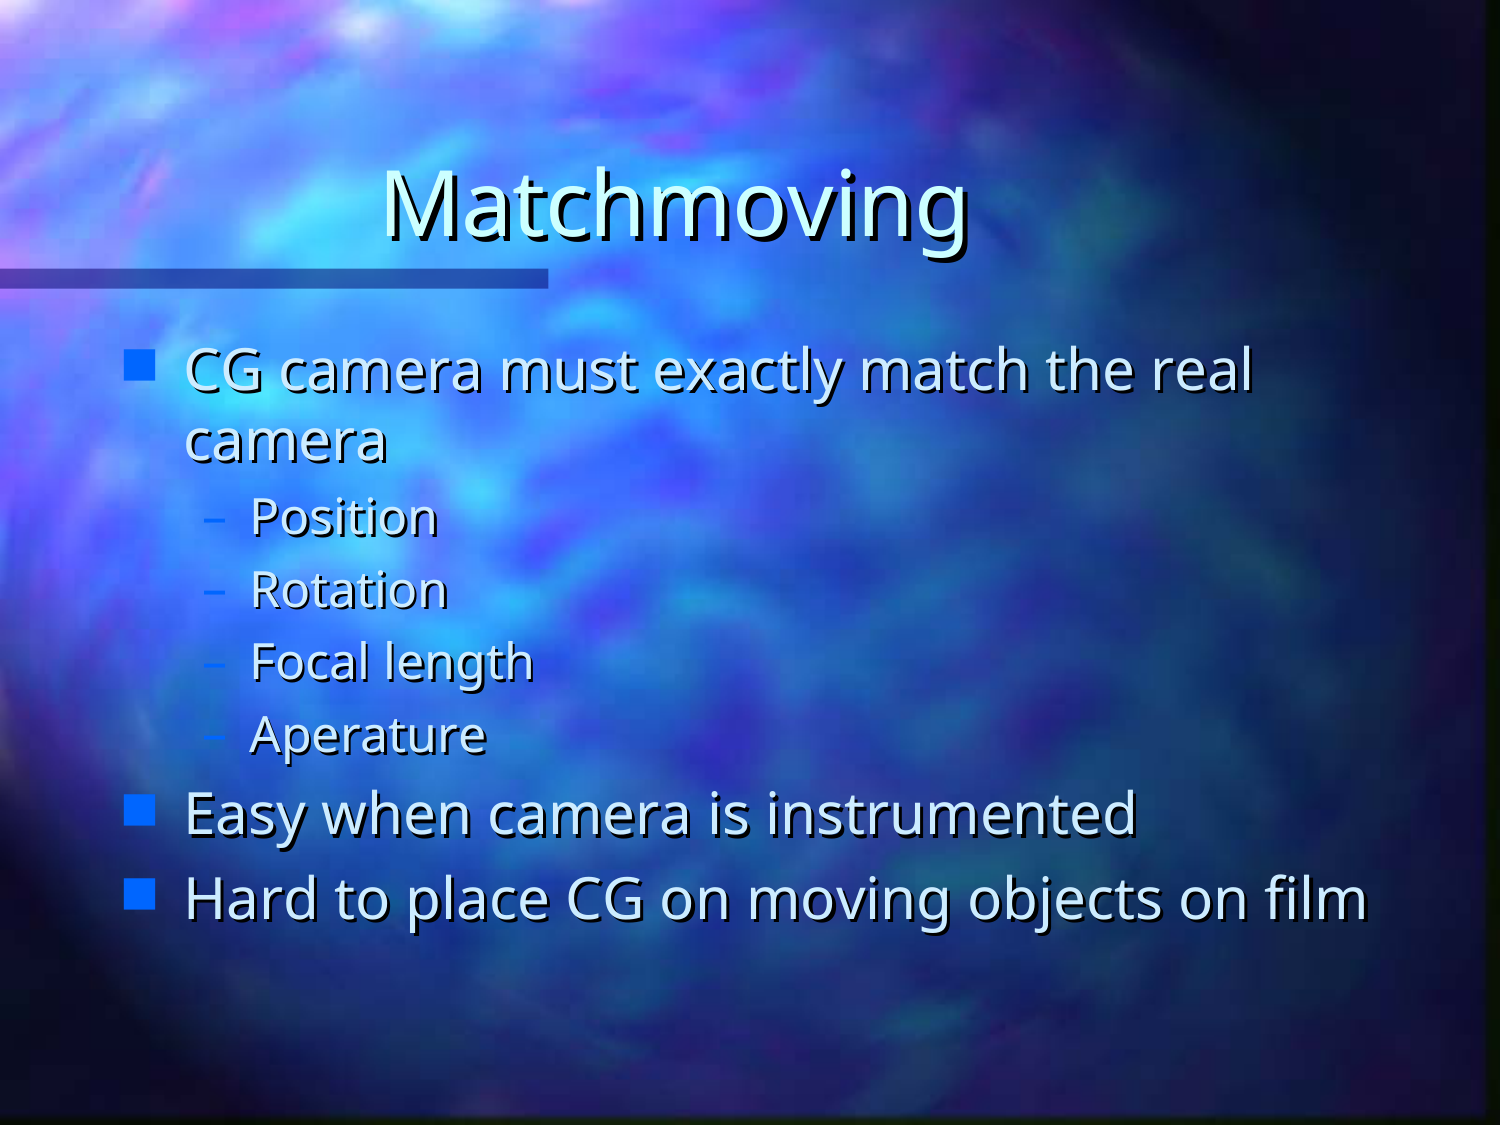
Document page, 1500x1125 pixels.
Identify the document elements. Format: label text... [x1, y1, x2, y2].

picture [0, 0, 1500, 1125]
title Matchmoving [37, 74, 1313, 263]
list CG camera must exactly match the real camera Position Rotation Focal length Aperature Easy when camera is instrumented Hard to place CG on moving objects on film [112, 324, 1388, 1001]
